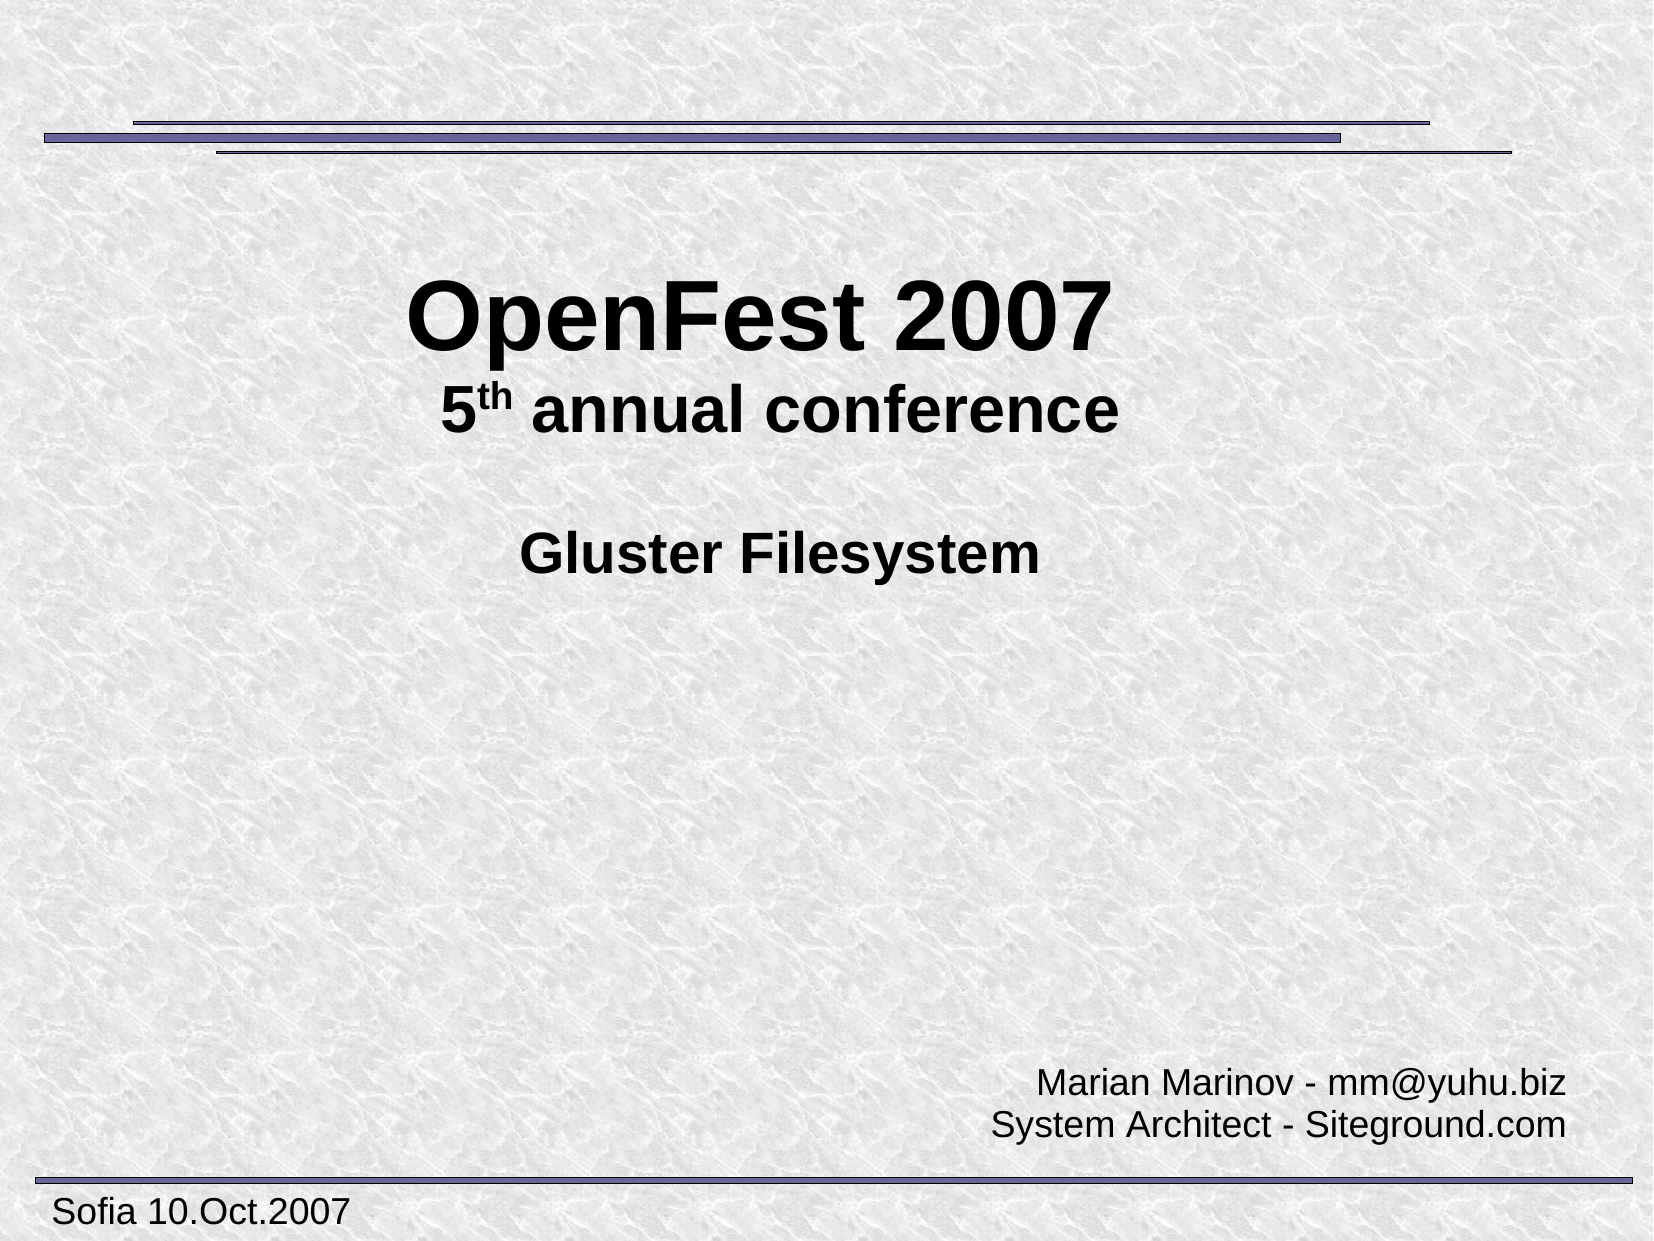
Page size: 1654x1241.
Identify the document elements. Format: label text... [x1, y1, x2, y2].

text_box OpenFest 2007 5th annual conference Gluster Filesystem [390, 252, 1246, 608]
text_box [44, 133, 1341, 143]
text_box Marian Marinov - mm@yuhu.biz System Architect - Siteground.com [975, 1053, 1629, 1157]
text_box [133, 121, 1430, 125]
text_box Sofia 10.Oct.2007 [36, 1183, 389, 1241]
picture [0, 0, 1654, 1241]
text_box [35, 1177, 1633, 1184]
